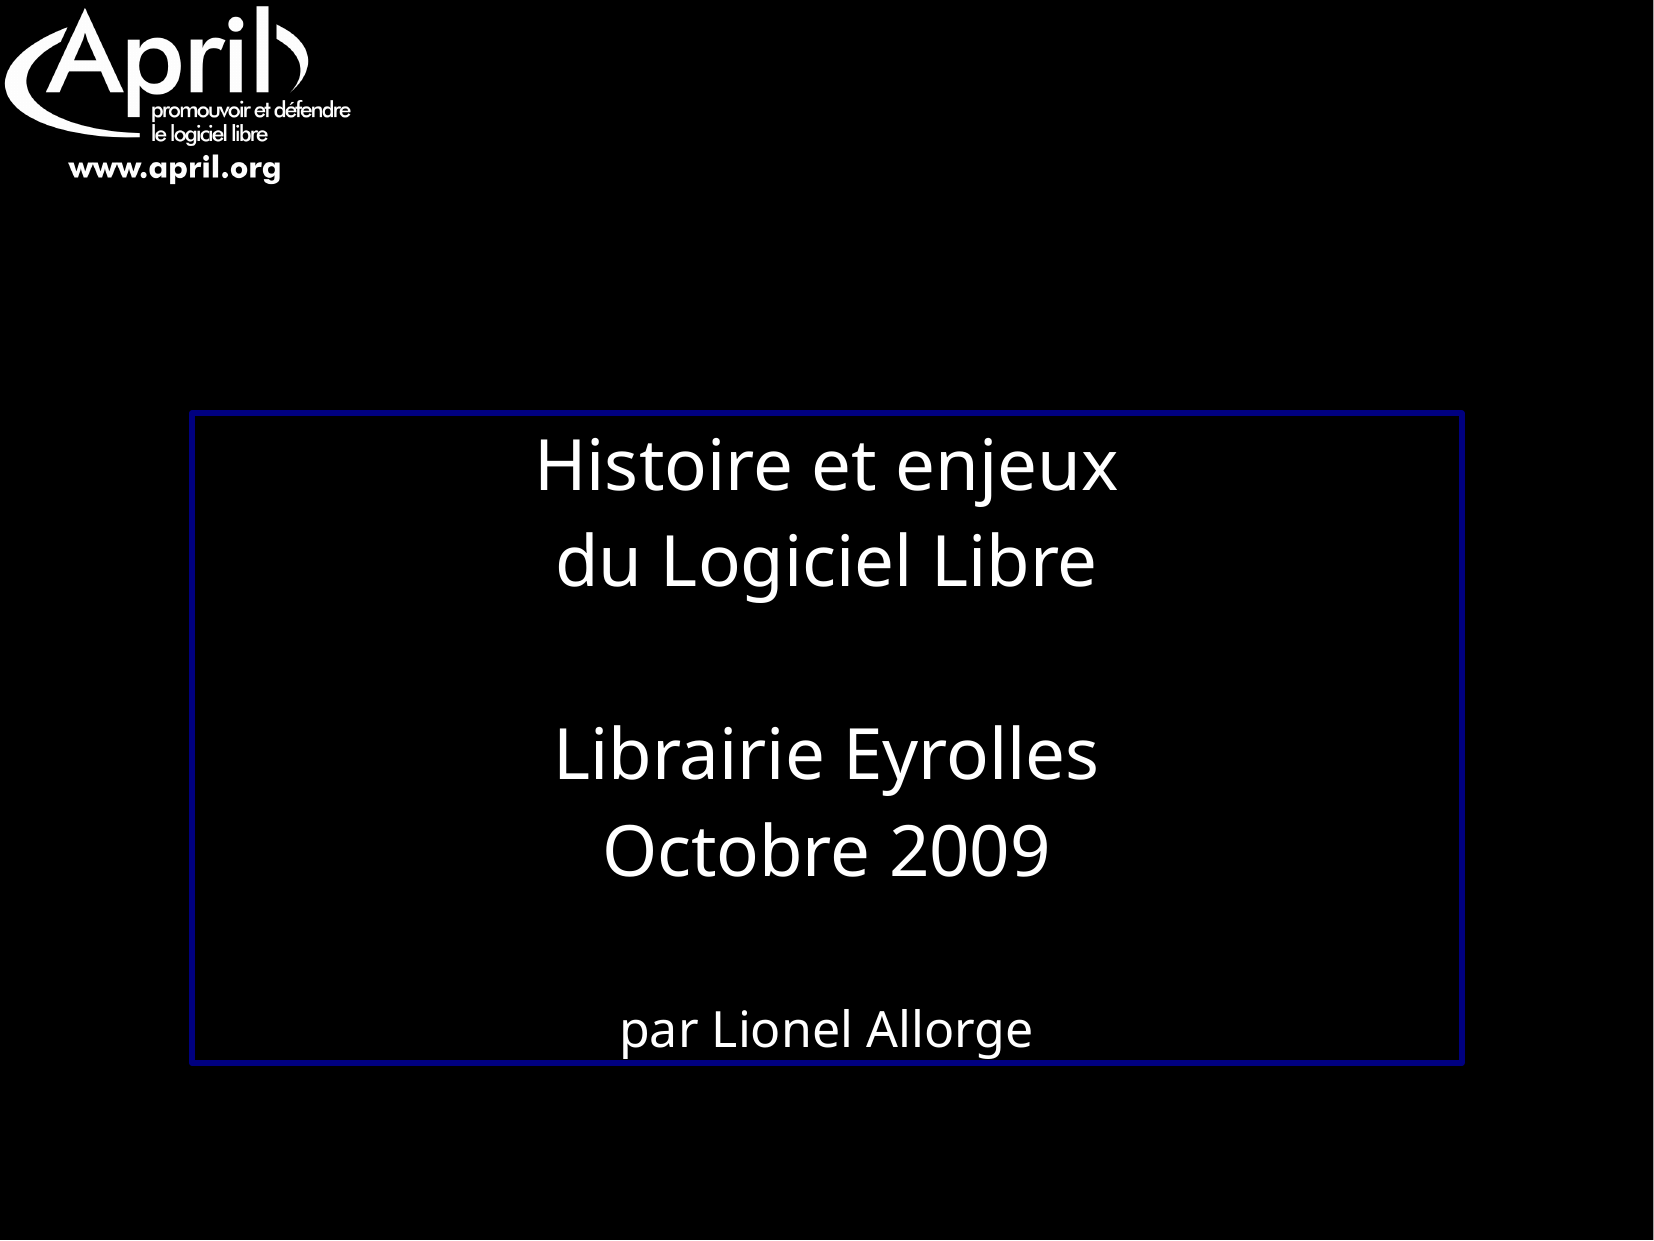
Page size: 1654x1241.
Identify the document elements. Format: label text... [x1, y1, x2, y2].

picture [0, 0, 355, 200]
title Histoire et enjeux du Logiciel Libre Librairie Eyrolles Octobre 2009 par Lionel Allorge [191, 413, 1462, 1063]
